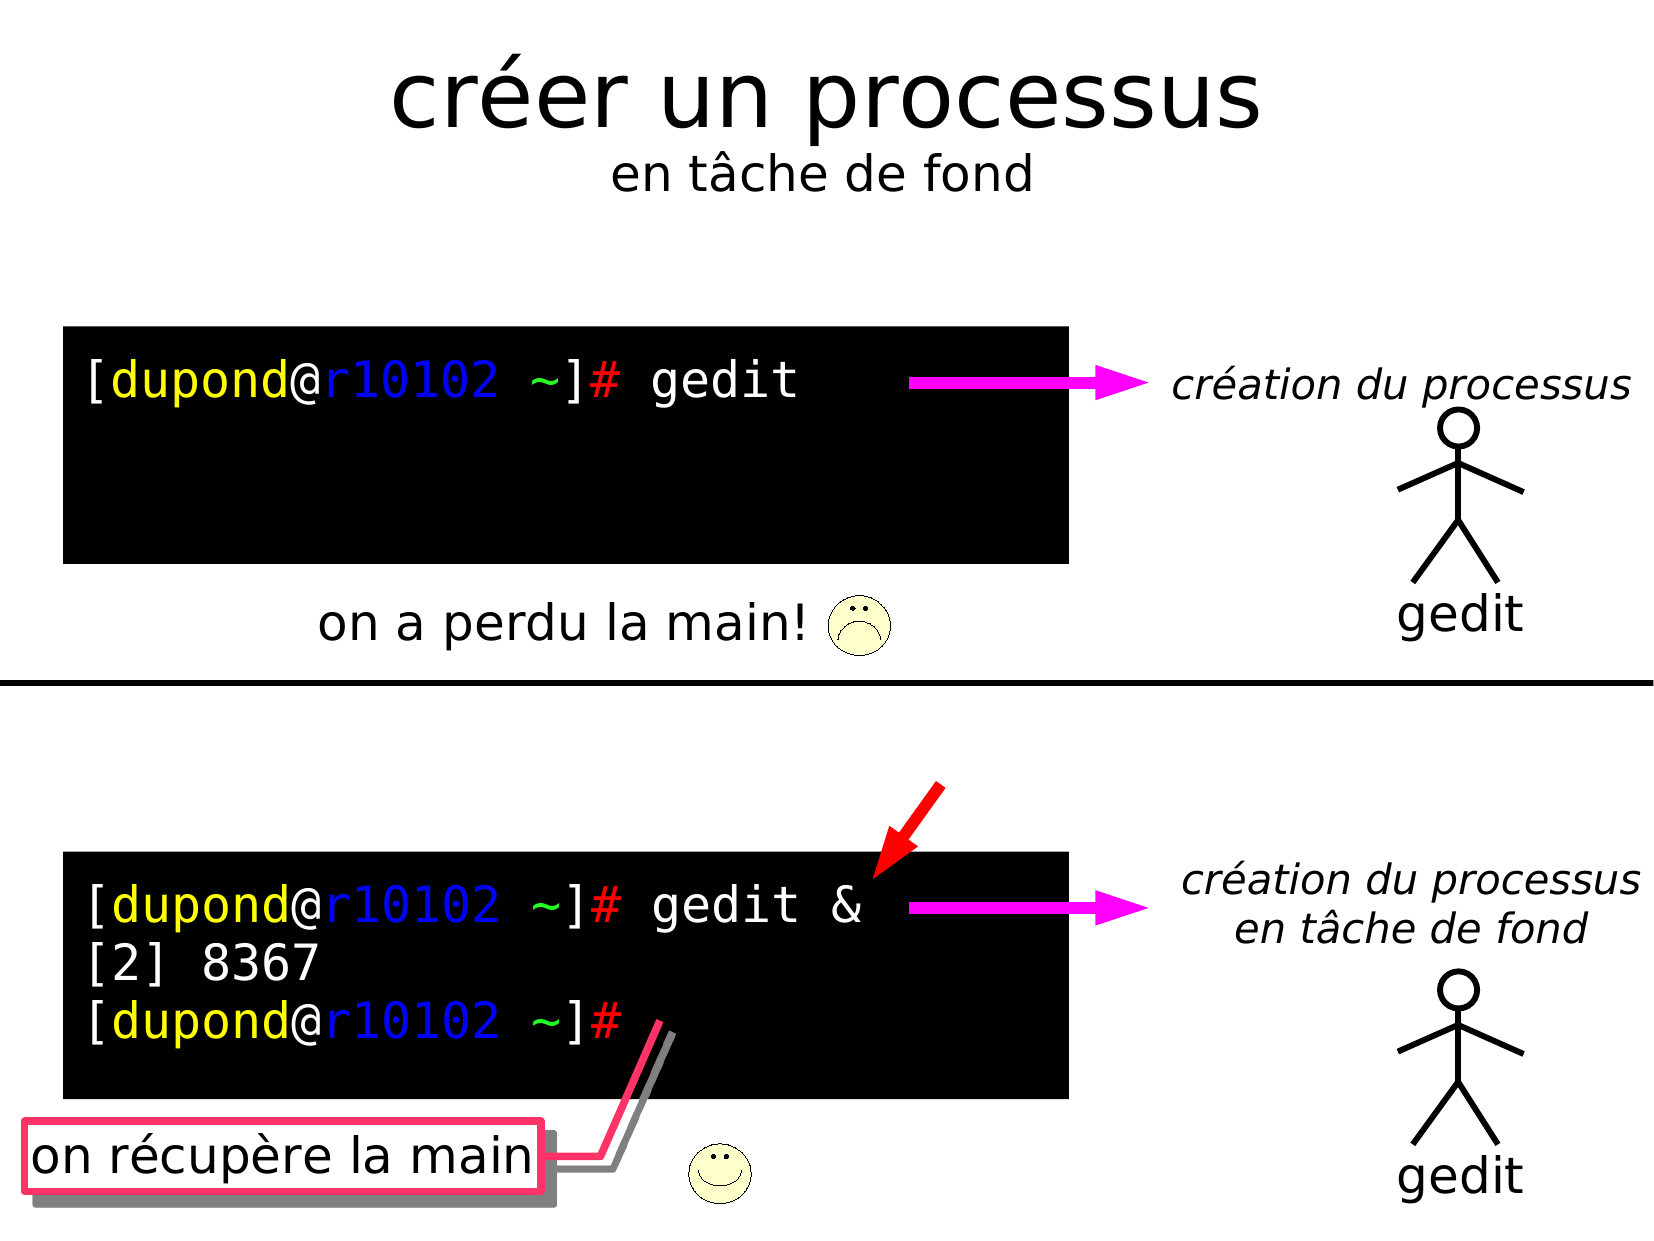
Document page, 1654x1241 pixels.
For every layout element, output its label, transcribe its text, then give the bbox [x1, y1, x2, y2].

text_box [828, 595, 891, 656]
text_box création du processus en tâche de fond [1181, 856, 1642, 954]
text_box gedit [1396, 1146, 1525, 1206]
text_box on récupère la main [24, 1121, 542, 1192]
text_box on a perdu la main! [317, 593, 812, 653]
text_box [dupond@r10102 ~]# gedit [63, 326, 1069, 564]
text_box création du processus [1171, 360, 1633, 410]
text_box [dupond@r10102 ~]# gedit & [2] 8367 [dupond@r10102 ~]# [63, 851, 1069, 1100]
text_box [688, 1143, 752, 1204]
text_box [1440, 971, 1478, 1009]
text_box [1440, 410, 1478, 447]
text_box en tâche de fond [610, 145, 1036, 204]
text_box gedit [1396, 585, 1525, 644]
title créer un processus [136, 34, 1518, 158]
